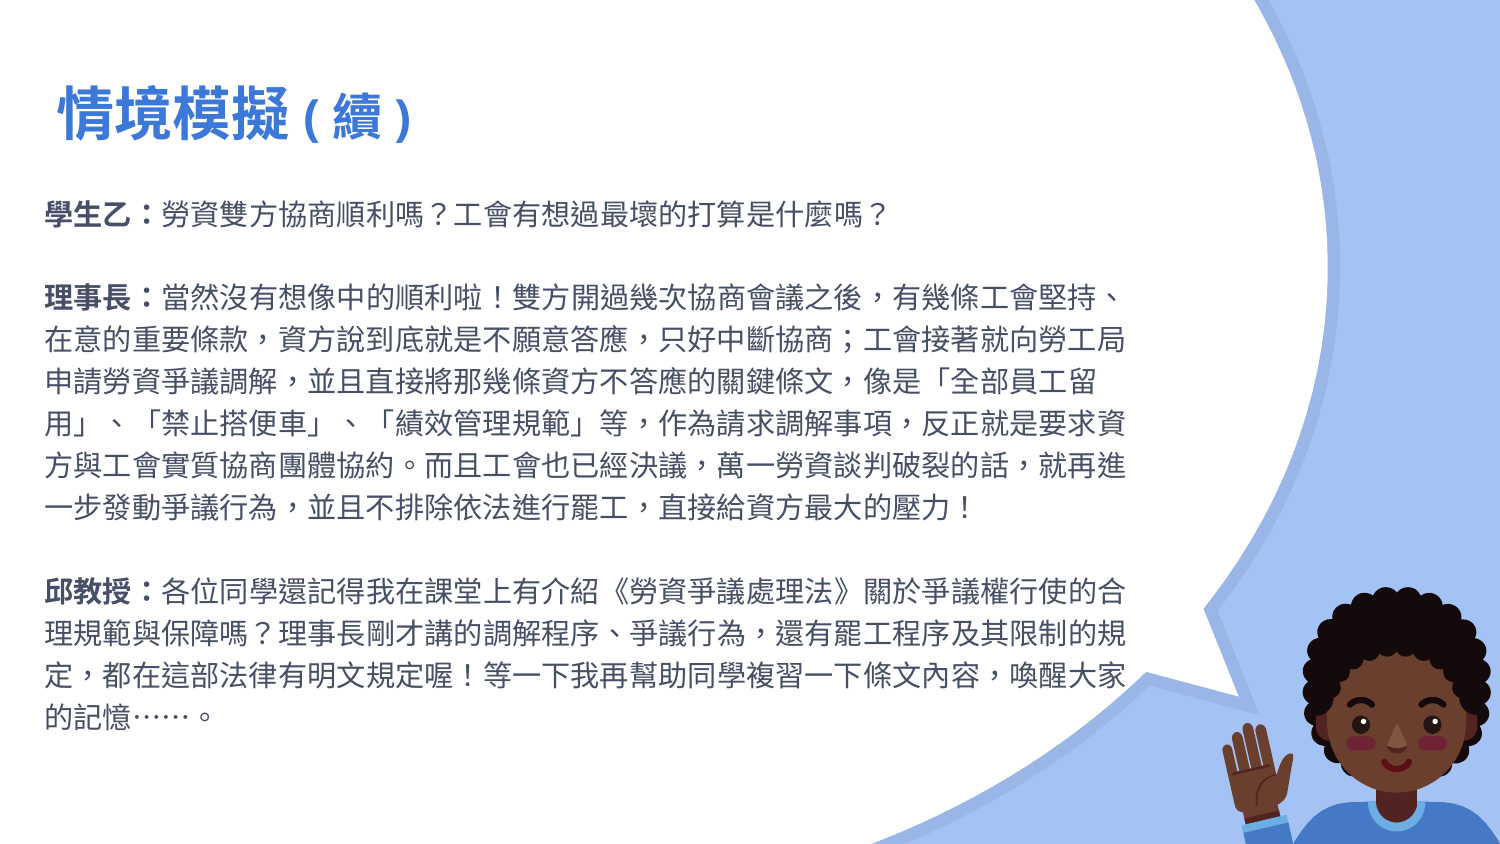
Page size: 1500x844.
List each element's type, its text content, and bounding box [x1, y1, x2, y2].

subtitle 學生乙：勞資雙方協商順利嗎？工會有想過最壞的打算是什麼嗎？ 理事長：當然沒有想像中的順利啦！雙方開過幾次協商會議之後，有幾條工會堅持、在意的重要條款，資方說到底就是不願意答應，只好中斷協商；工會接著就向勞工局申請勞資爭議調解，並且直接將那幾條資方不答應的關鍵條文，像是「全部員工留用」、「禁止搭便車」、「績效管理規範」等，作為請求調解事項，反正就是要求資方與工會實質協商團體協約。而且工會也已經決議，萬一勞資談判破裂的話，就再進一步發動爭議行為，並且不排除依法進行罷工，直接給資方最大的壓力！ 邱教授：各位同學還記得我在課堂上有介紹《勞資爭議處理法》關於爭議權行使的合理規範與保障嗎？理事長剛才講的調解程序、爭議行為，還有罷工程序及其限制的規定，都在這部法律有明文規定喔！等一下我再幫助同學複習一下條文內容，喚醒大家的記憶……。 [29, 173, 1152, 718]
text_box [1222, 587, 1500, 844]
title 情境模擬(續) [41, 32, 1022, 162]
